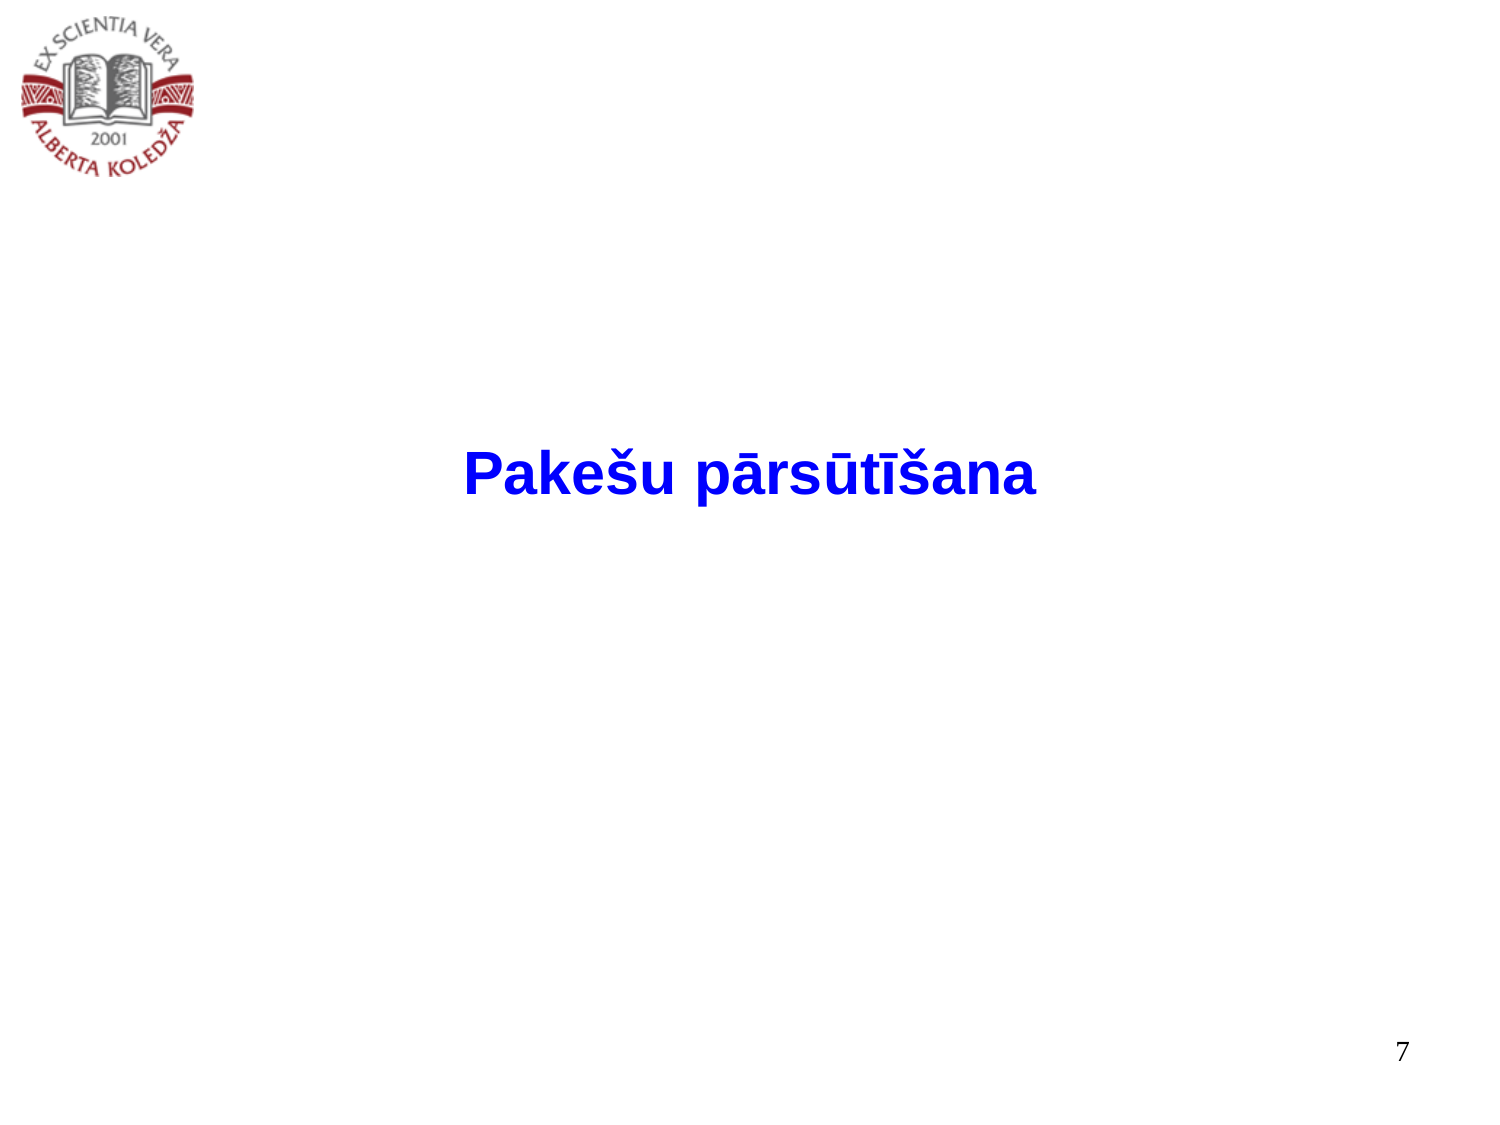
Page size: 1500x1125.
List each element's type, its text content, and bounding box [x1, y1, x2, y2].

text_box <skaitlis> [1074, 1024, 1426, 1103]
picture [21, 16, 194, 177]
title Pakešu pārsūtīšana [112, 349, 1388, 591]
